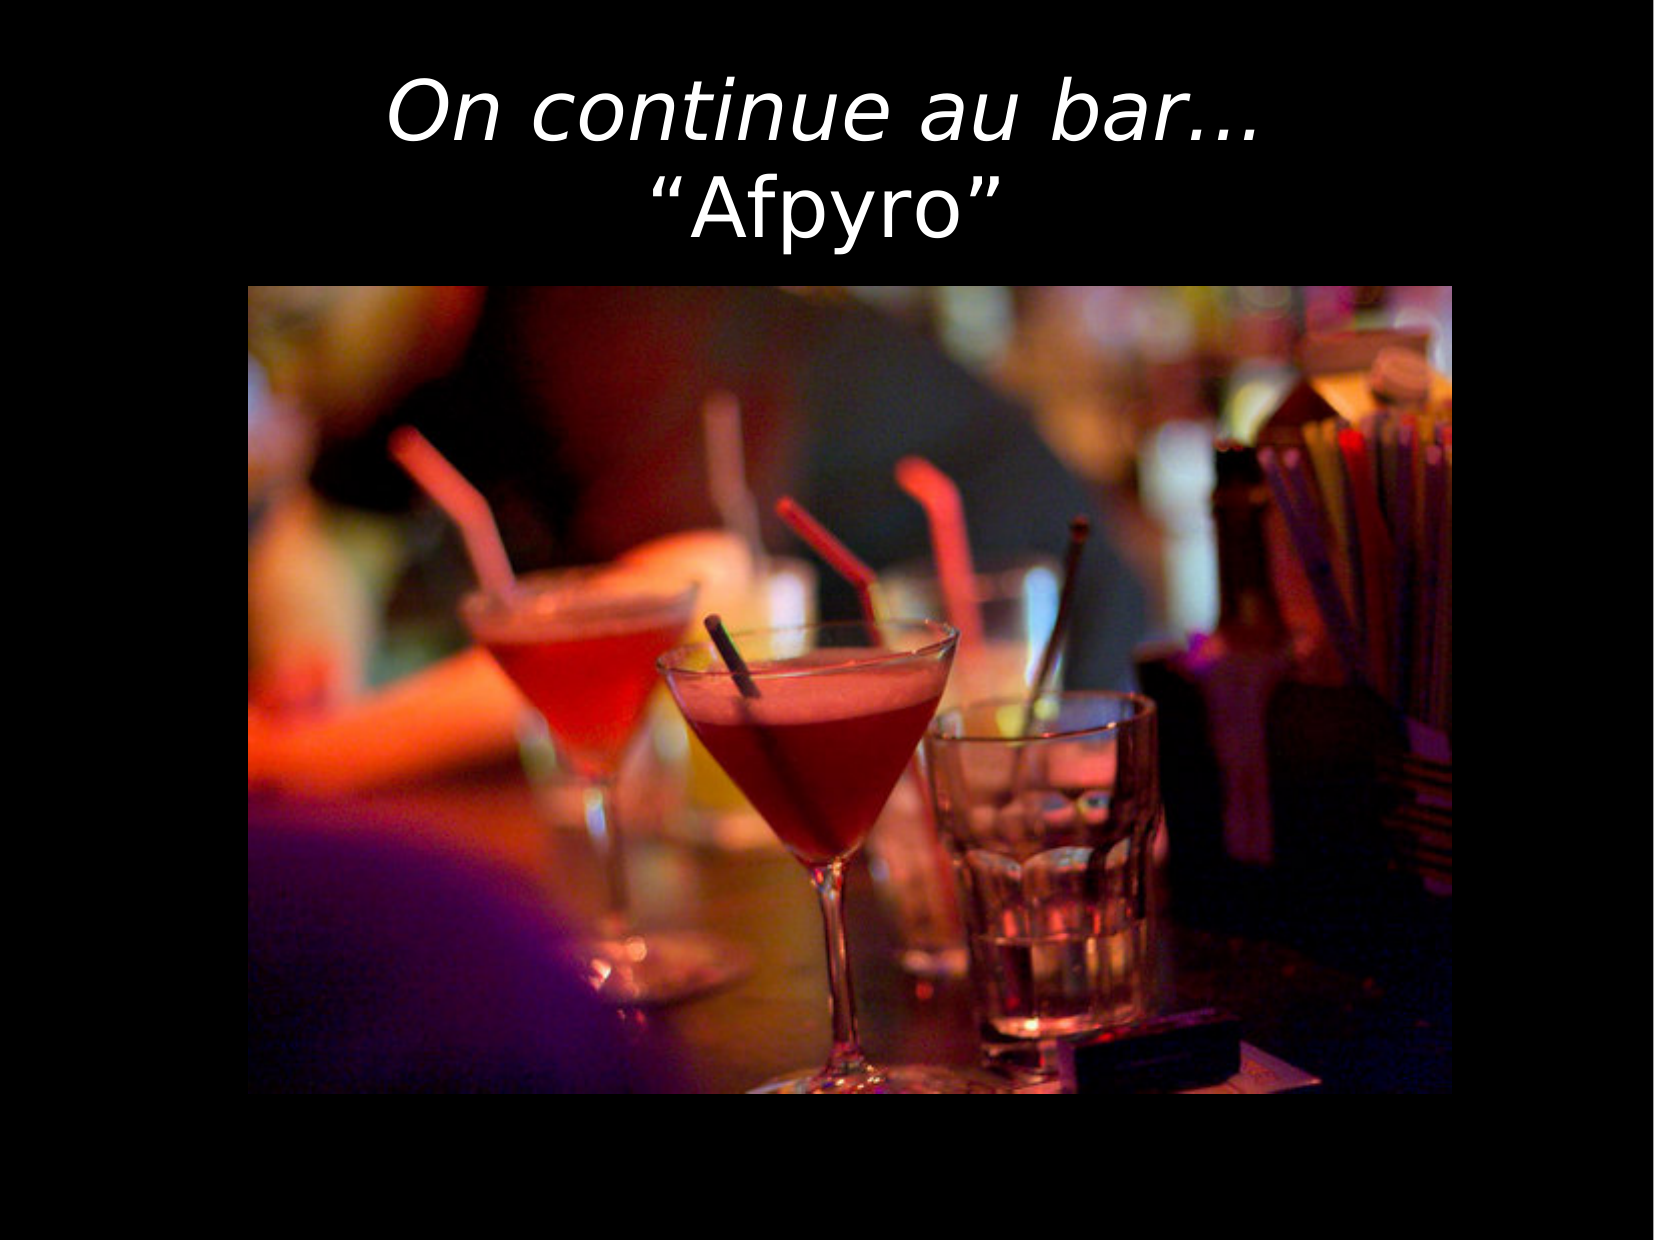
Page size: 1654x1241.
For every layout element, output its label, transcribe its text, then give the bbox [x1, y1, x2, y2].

text_box On continue au bar... “Afpyro” [0, 0, 1654, 1193]
picture [248, 286, 1452, 1094]
